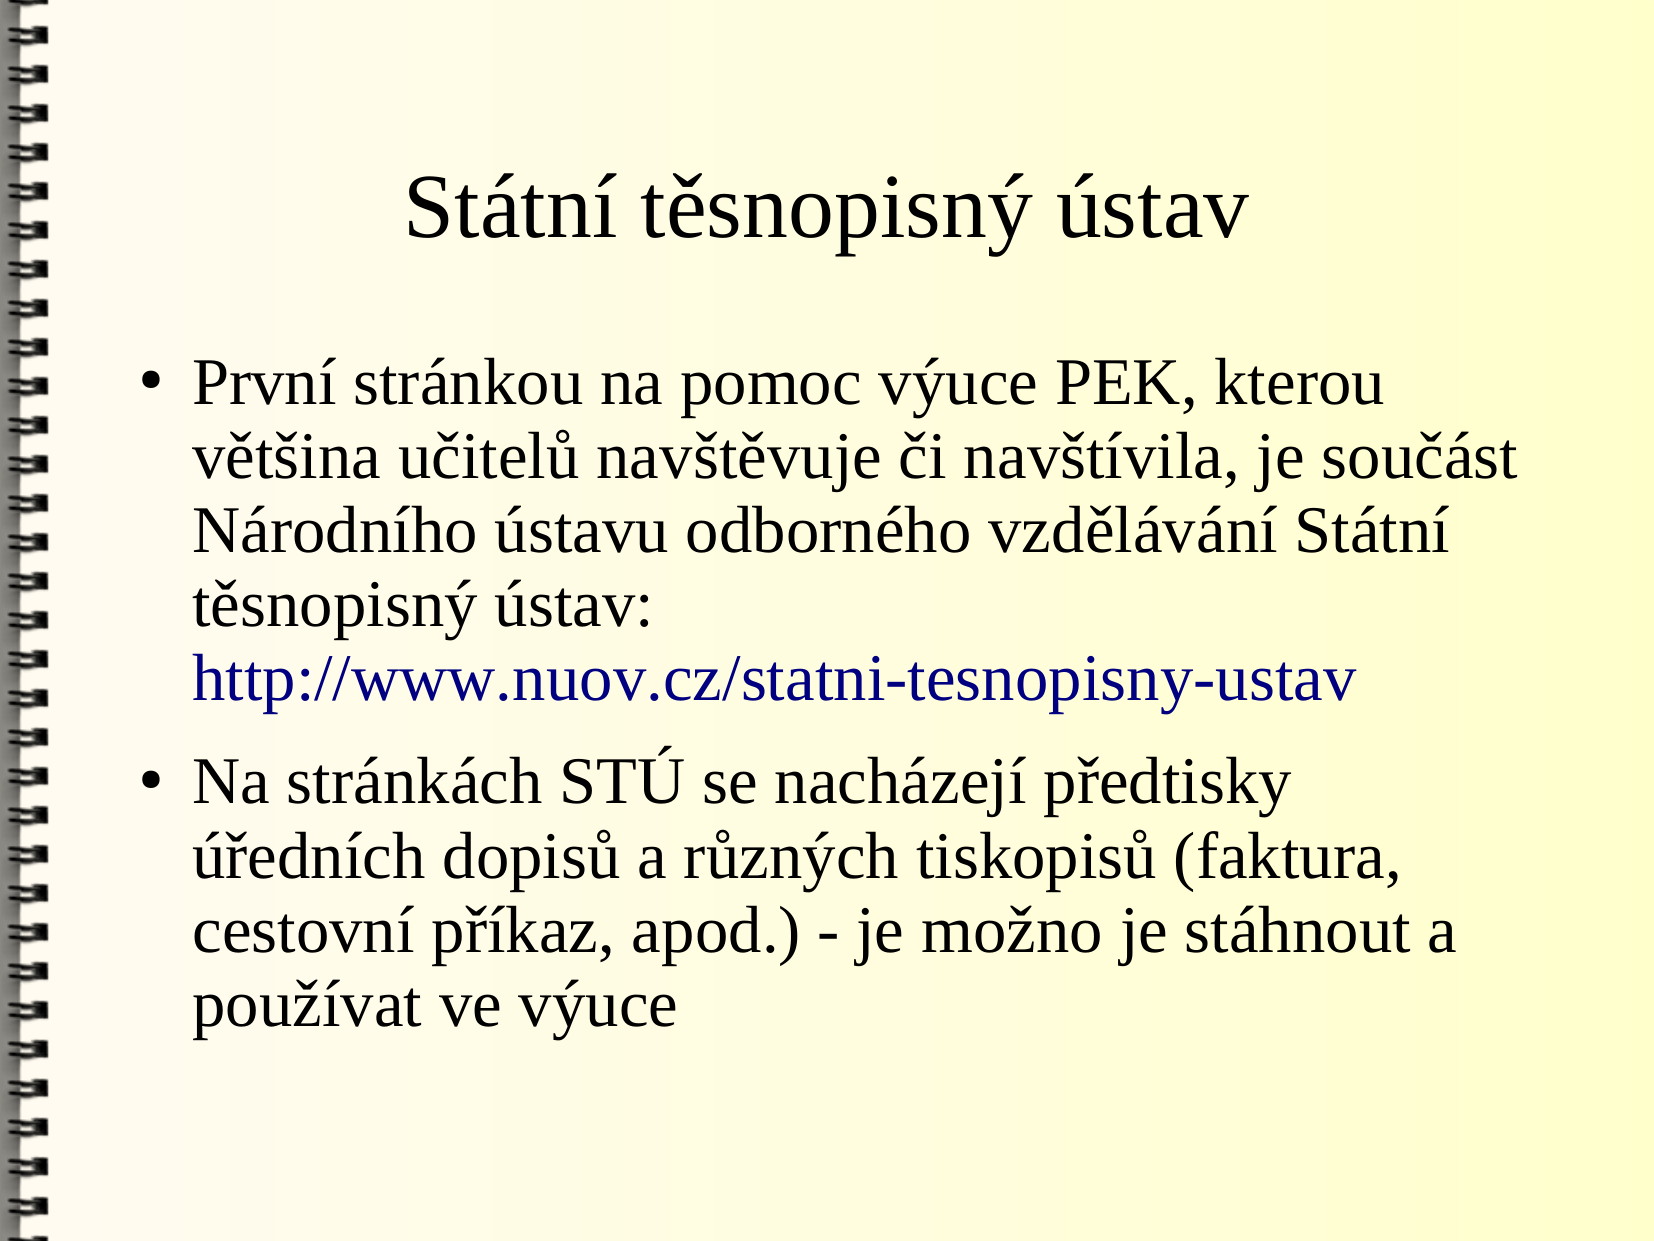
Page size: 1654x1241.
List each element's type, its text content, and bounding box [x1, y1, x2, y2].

title Státní těsnopisný ústav [121, 102, 1534, 311]
list První stránkou na pomoc výuce PEK, kterou většina učitelů navštěvuje či navštívila, je součást Národního ústavu odborného vzdělávání Státní těsnopisný ústav: http://www.nuov.cz/statni-tesnopisny-ustav Na stránkách STÚ se nacházejí předtisky úředních dopisů a různých tiskopisů (faktura, cestovní příkaz, apod.) - je možno je stáhnout a používat ve výuce [121, 344, 1534, 1164]
picture [0, 0, 1654, 1241]
